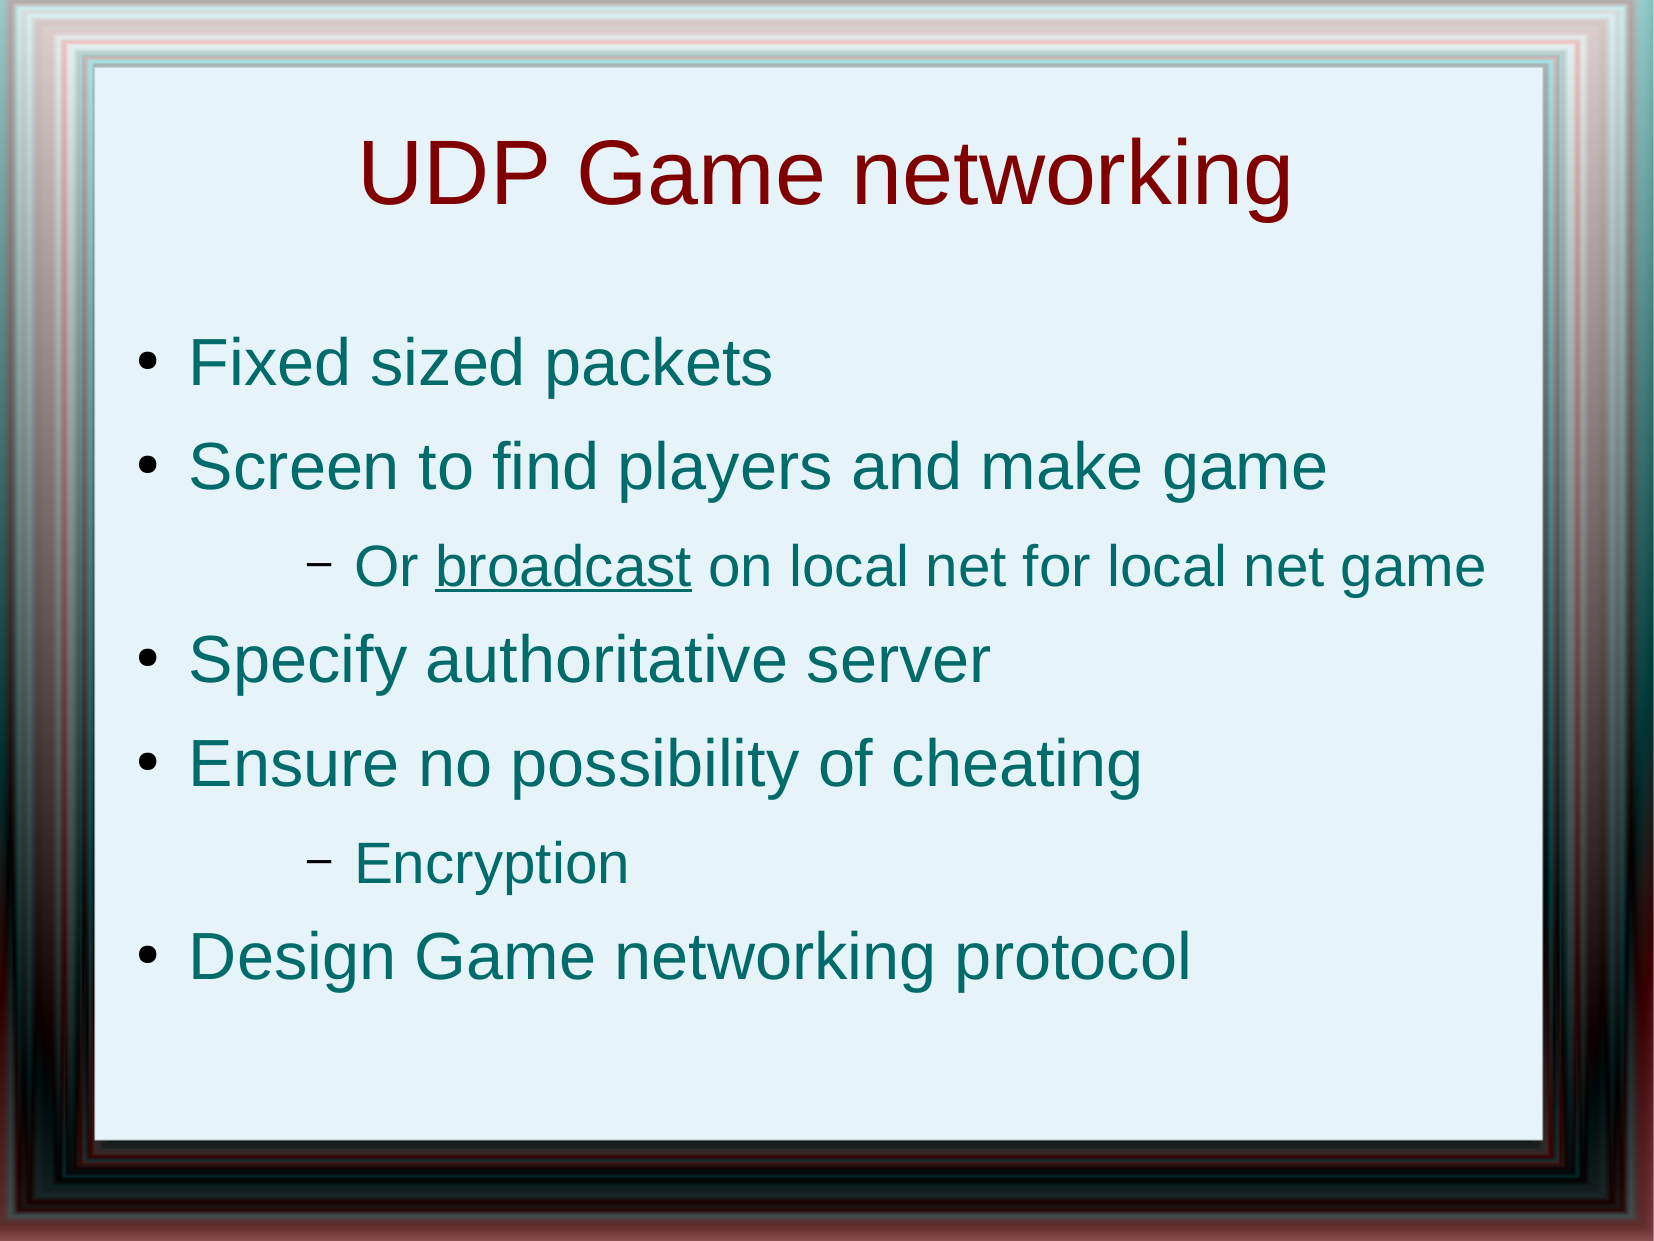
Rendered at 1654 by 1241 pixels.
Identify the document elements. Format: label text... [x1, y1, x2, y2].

list Fixed sized packets Screen to find players and make game Or broadcast on local net for local net game Specify authoritative server Ensure no possibility of cheating Encryption Design Game networking protocol [118, 324, 1506, 1129]
title UDP Game networking [118, 95, 1536, 250]
picture [0, 0, 1654, 1241]
